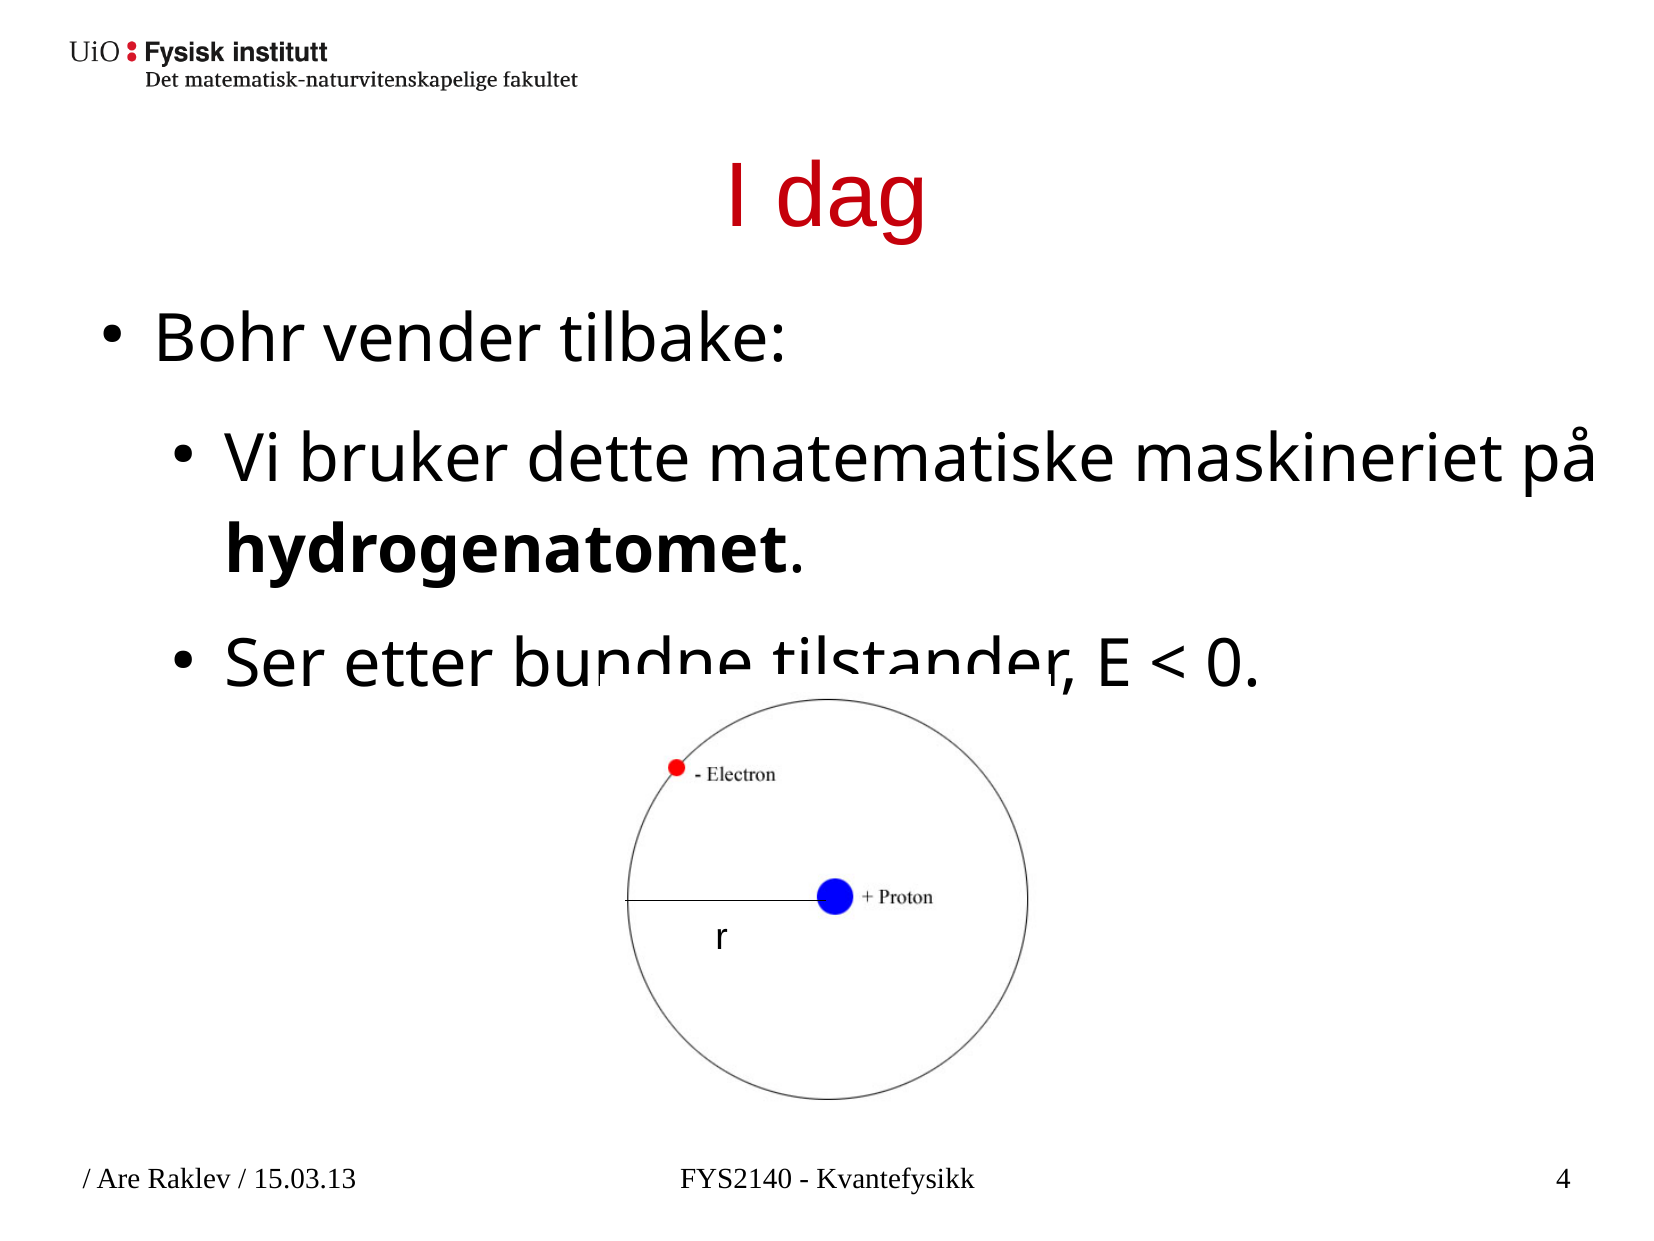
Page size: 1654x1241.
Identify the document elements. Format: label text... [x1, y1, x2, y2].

list Bohr vender tilbake: Vi bruker dette matematiske maskineriet på hydrogenatomet. Ser etter bundne tilstander, E < 0. [82, 290, 1613, 1094]
picture [68, 37, 581, 93]
text_box r [700, 907, 776, 965]
title I dag [82, 90, 1571, 290]
picture [600, 674, 1051, 1126]
